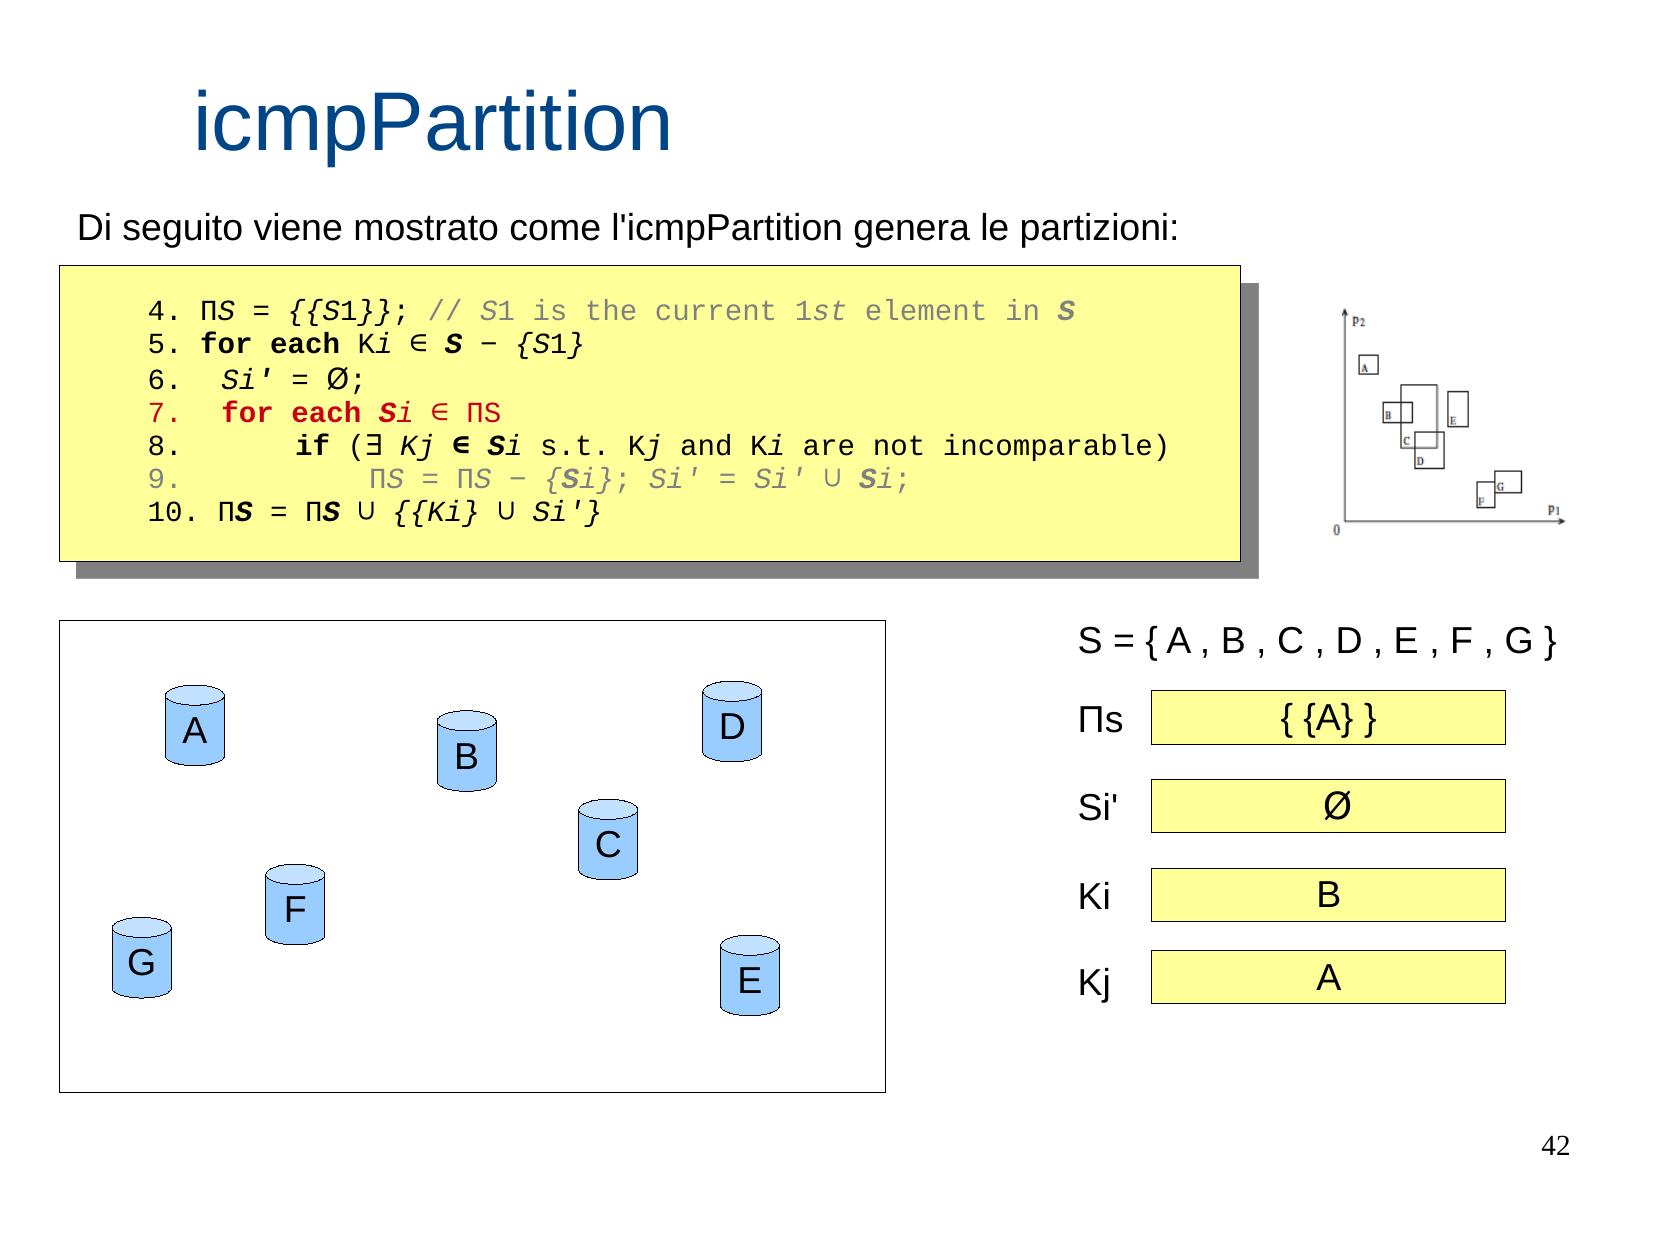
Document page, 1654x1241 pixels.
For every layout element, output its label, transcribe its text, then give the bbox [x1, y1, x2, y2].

text_box S = { A , B , C , D , E , F , G } [1062, 611, 1571, 669]
text_box F [265, 876, 325, 945]
text_box A [165, 685, 225, 706]
text_box Πs [437, 710, 497, 731]
list Di seguito viene mostrato come l'icmpPartition genera le partizioni: [59, 206, 1388, 254]
text_box A [165, 697, 225, 766]
text_box C [578, 811, 638, 880]
text_box Πs [1062, 690, 1152, 748]
title icmpPartition [578, 799, 638, 820]
text_box { {A} } [1151, 690, 1506, 745]
text_box S2 [702, 681, 762, 702]
text_box S1 [112, 917, 172, 938]
text_box A [1151, 950, 1506, 1004]
text_box B [437, 722, 497, 792]
text_box Si' [1062, 779, 1152, 837]
text_box Ki [1062, 868, 1152, 925]
text_box D [702, 692, 762, 762]
text_box B [1151, 868, 1506, 922]
text_box Ø [1151, 779, 1506, 833]
title icmpPartition [193, 33, 1567, 210]
text_box A [720, 935, 780, 956]
text_box 4. ΠS = {{S1}}; // S1 is the current 1st element in S 5. for each Ki ∈ S − {S1} 6. Si' = Ø; 7. for each Si ∈ ΠS 8. if (∃ Kj ∈ Si s.t. Kj and Ki are not incomparable) 9. ΠS = ΠS − {Si}; Si' = Si' ∪ Si; 10. ΠS = ΠS ∪ {{Ki} ∪ Si'} [59, 265, 1241, 562]
picture [1299, 290, 1625, 562]
text_box G [112, 929, 172, 999]
text_box Kj [1062, 954, 1152, 1012]
text_box E [720, 947, 780, 1016]
